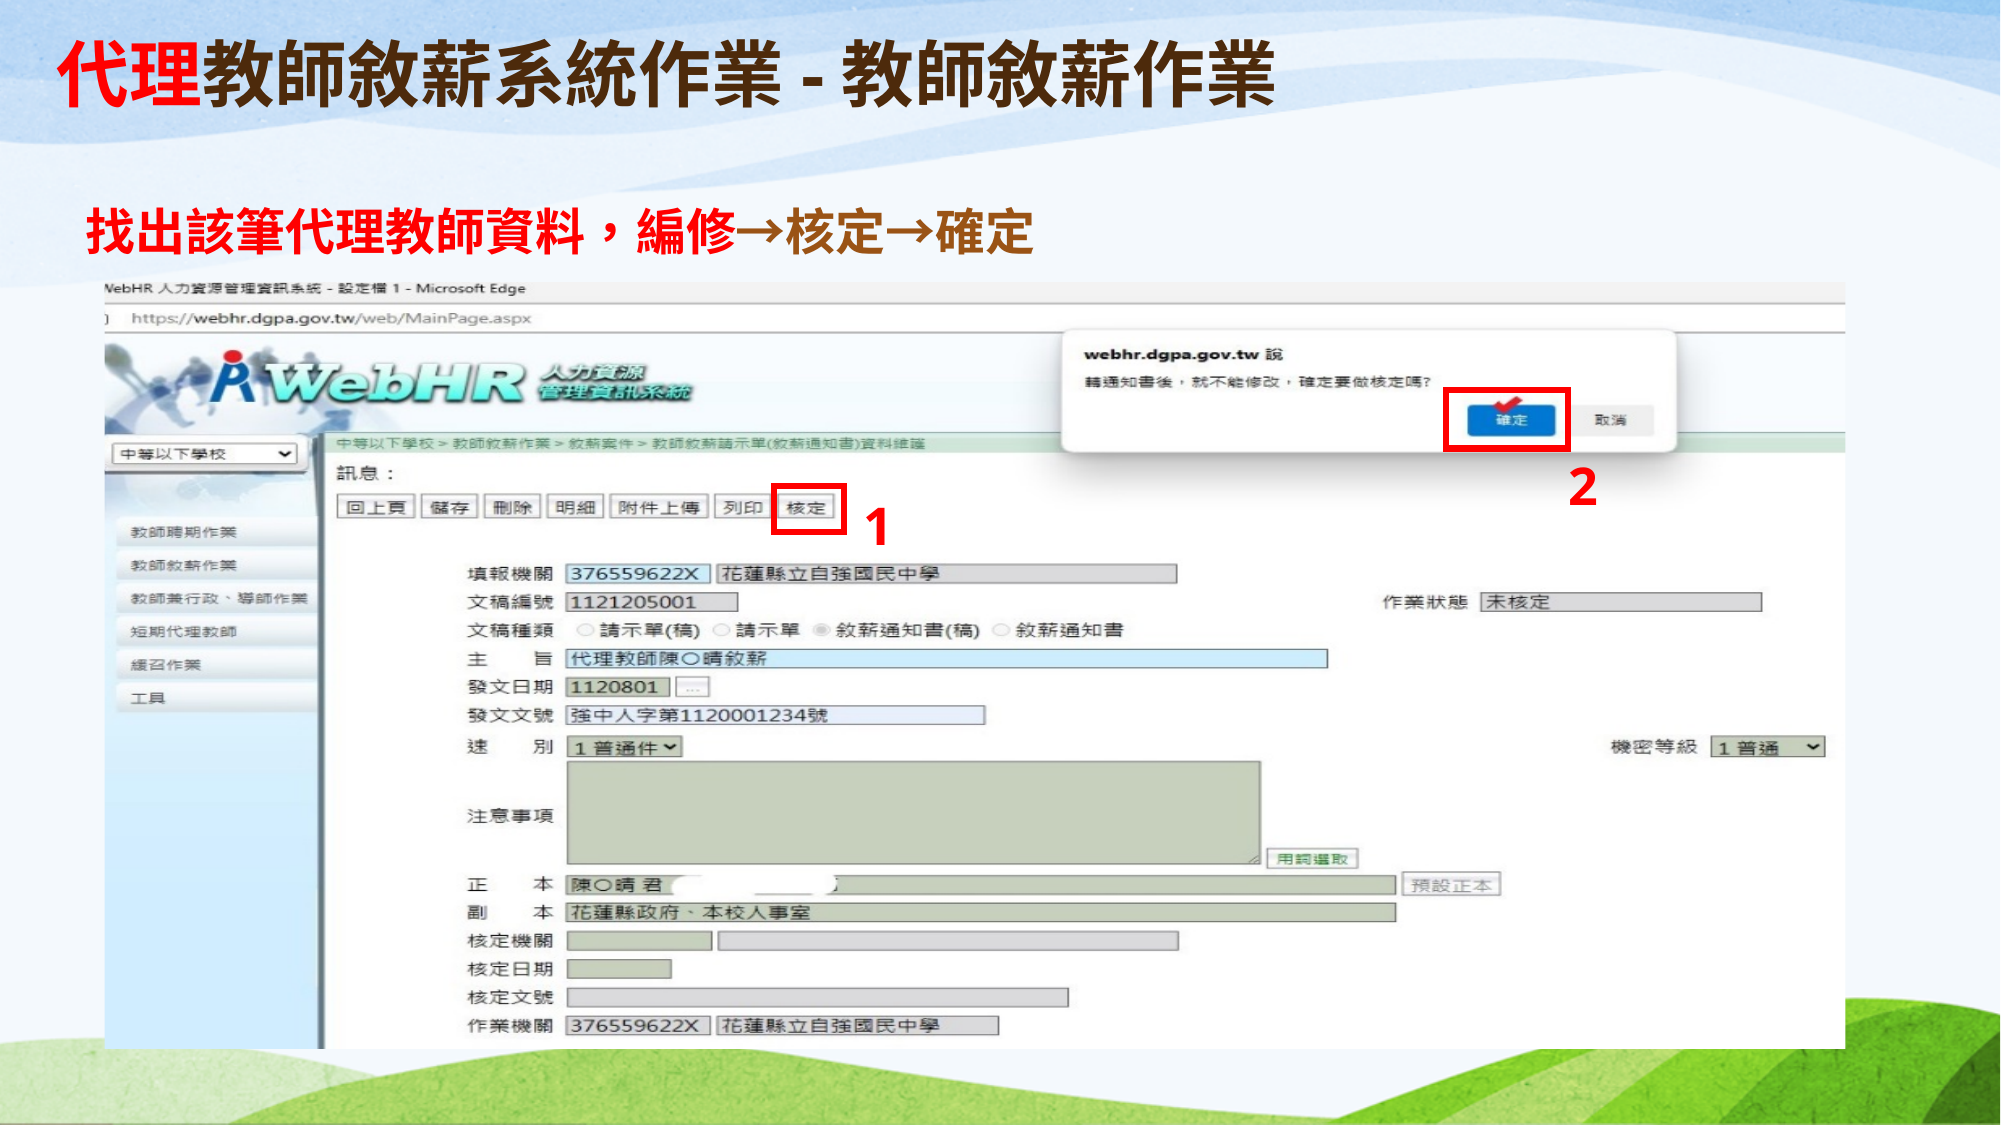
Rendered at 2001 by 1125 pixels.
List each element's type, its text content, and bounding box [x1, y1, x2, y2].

text_box 找出該筆代理教師資料，編修→核定→確定 [70, 166, 1919, 268]
text_box 2 [1553, 445, 1613, 523]
text_box 1 [848, 486, 908, 564]
title 代理教師敘薪系統作業-教師敘薪作業 [41, 31, 1385, 125]
picture [0, 0, 2001, 1125]
